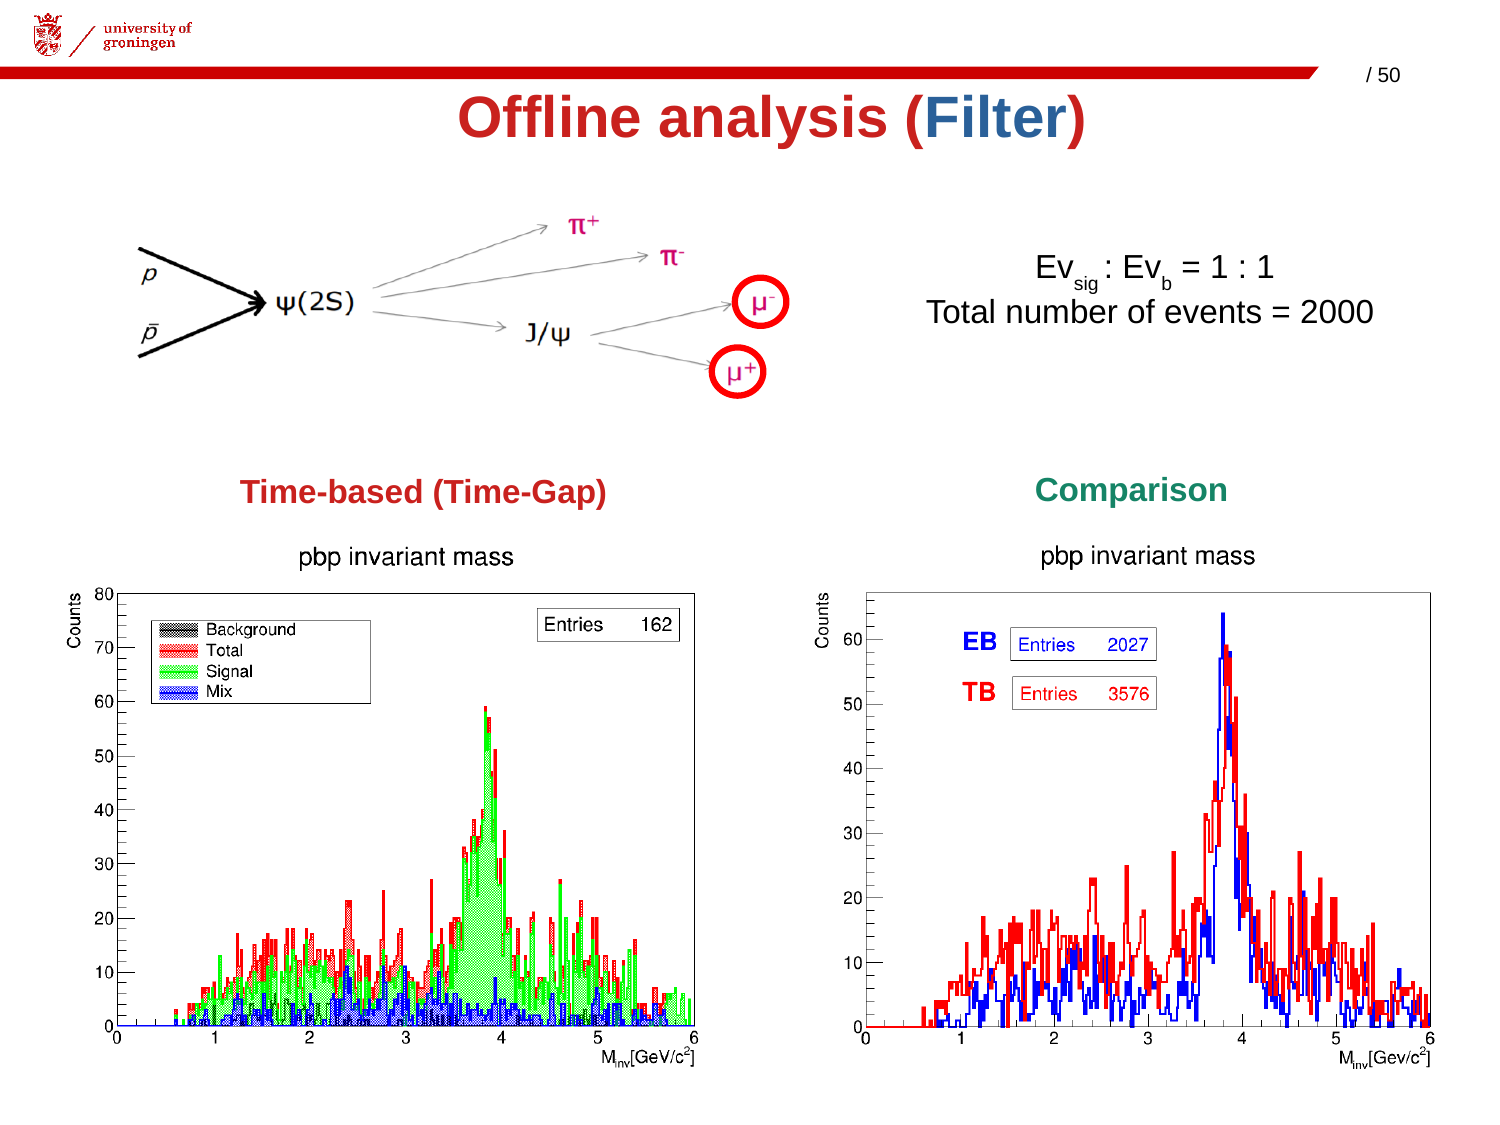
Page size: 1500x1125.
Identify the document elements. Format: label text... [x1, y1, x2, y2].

picture [795, 538, 1500, 1081]
picture [45, 539, 766, 1081]
picture [715, 351, 760, 392]
picture [739, 281, 782, 322]
picture [34, 13, 192, 57]
text_box Time-based (Time-Gap) [225, 466, 647, 555]
text_box Comparison [1020, 464, 1276, 539]
text_box Offline analysis (Filter) [330, 77, 1216, 353]
text_box Evsig : Evb = 1 : 1 Total number of events = 2000 [795, 167, 1500, 450]
picture [133, 210, 782, 399]
text_box / 1 [1351, 55, 1487, 94]
